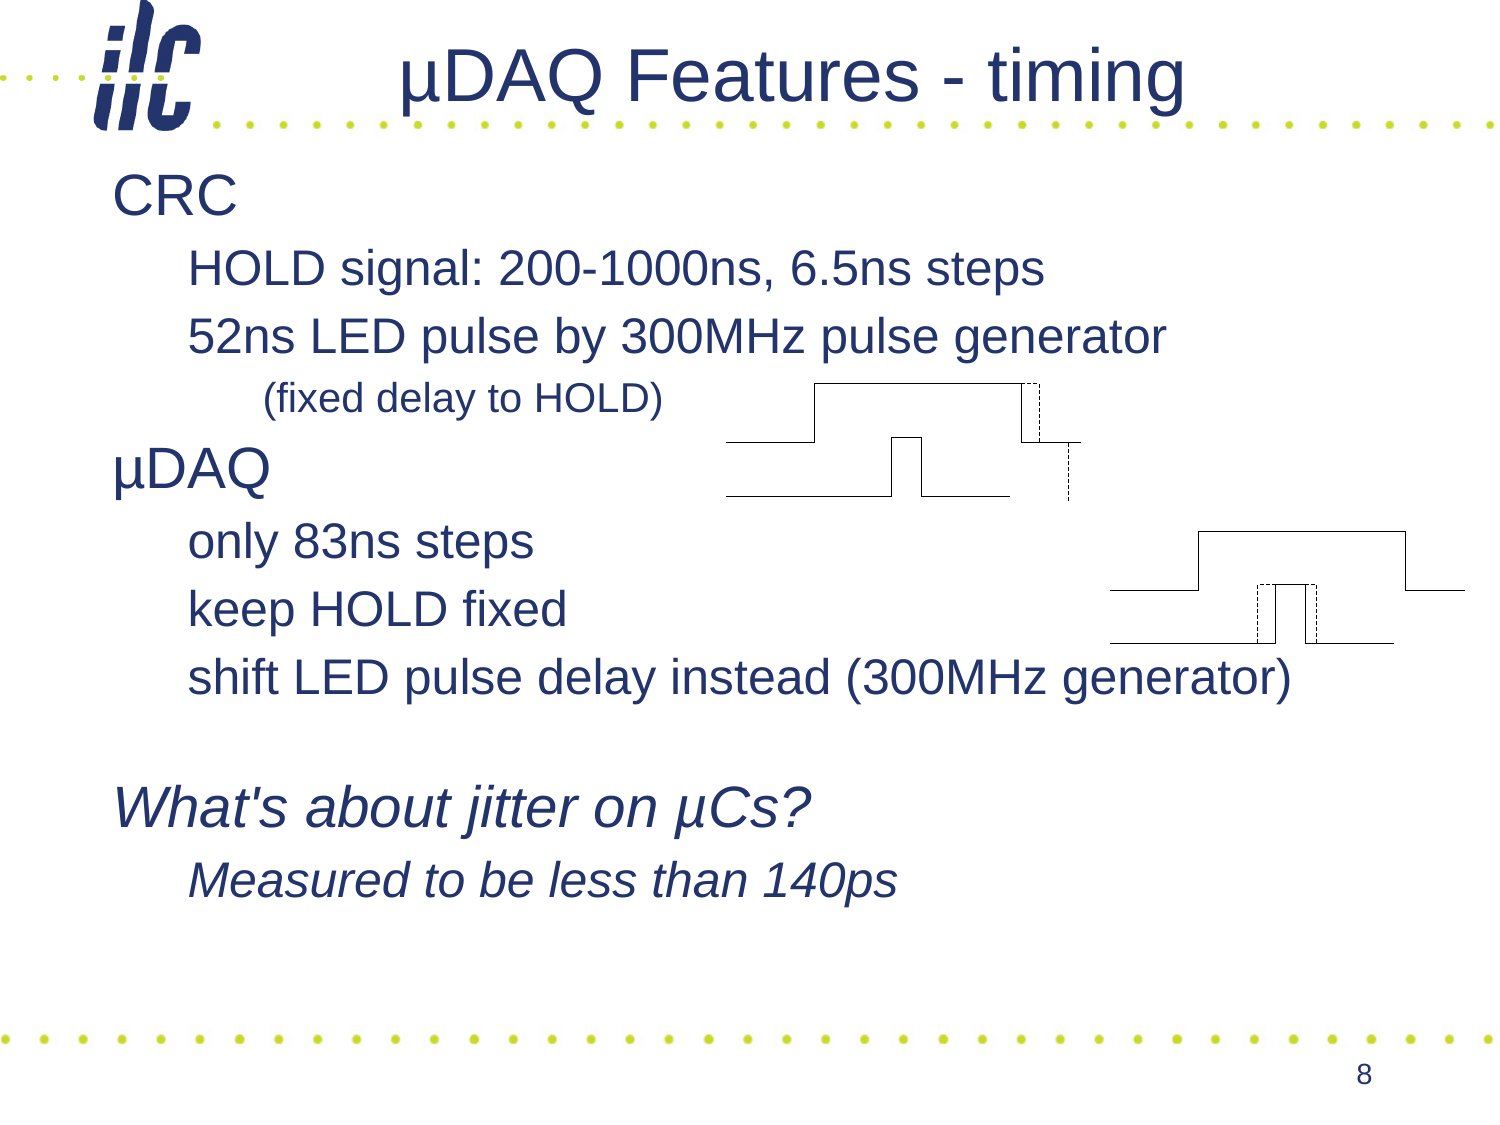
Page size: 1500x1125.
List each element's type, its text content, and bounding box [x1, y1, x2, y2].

picture [0, 0, 201, 131]
picture [1375, 112, 1500, 138]
list CRC HOLD signal: 200-1000ns, 6.5ns steps 52ns LED pulse by 300MHz pulse generator (fixed delay to HOLD) µDAQ only 83ns steps keep HOLD fixed shift LED pulse delay instead (300MHz generator) What's about jitter on µCs? Measured to be less than 140ps [112, 162, 1388, 1023]
title µDAQ Features - timing [212, 0, 1375, 162]
picture [0, 1024, 1500, 1055]
